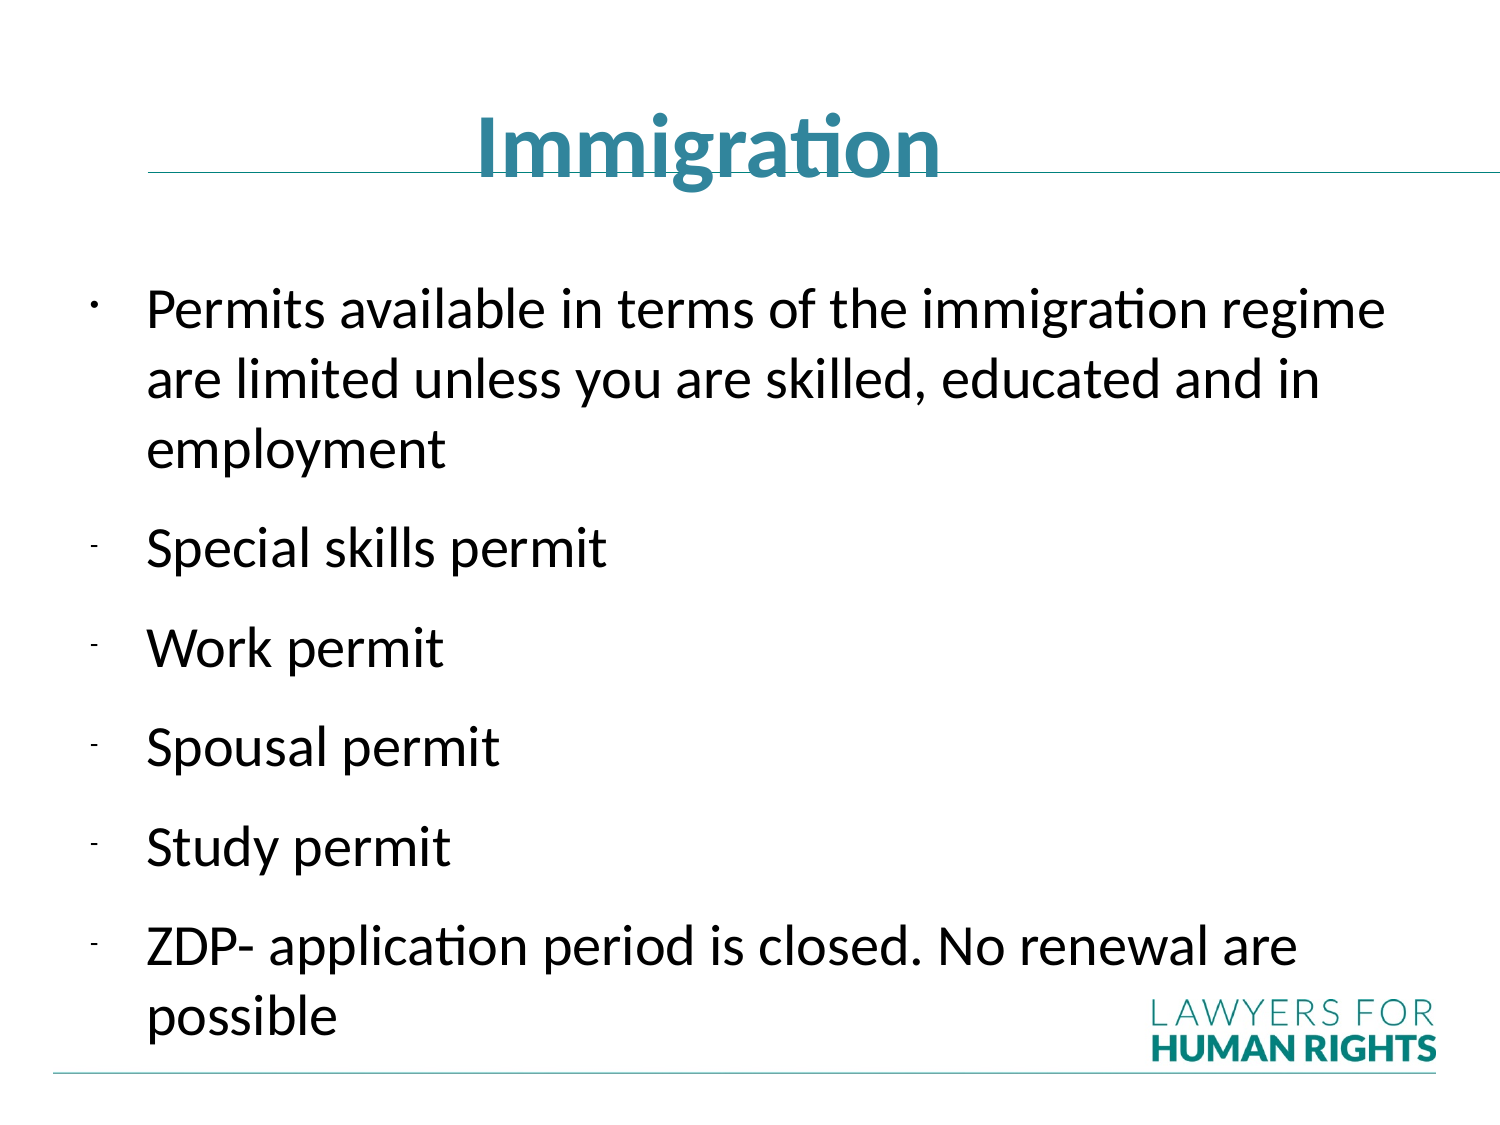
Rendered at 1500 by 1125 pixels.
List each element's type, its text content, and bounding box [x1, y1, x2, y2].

list Permits available in terms of the immigration regime are limited unless you are skilled, educated and in employment Special skills permit Work permit Spousal permit Study permit ZDP- application period is closed. No renewal are possible [75, 262, 1425, 1035]
picture [53, 999, 1436, 1074]
title Immigration [123, 78, 1296, 197]
